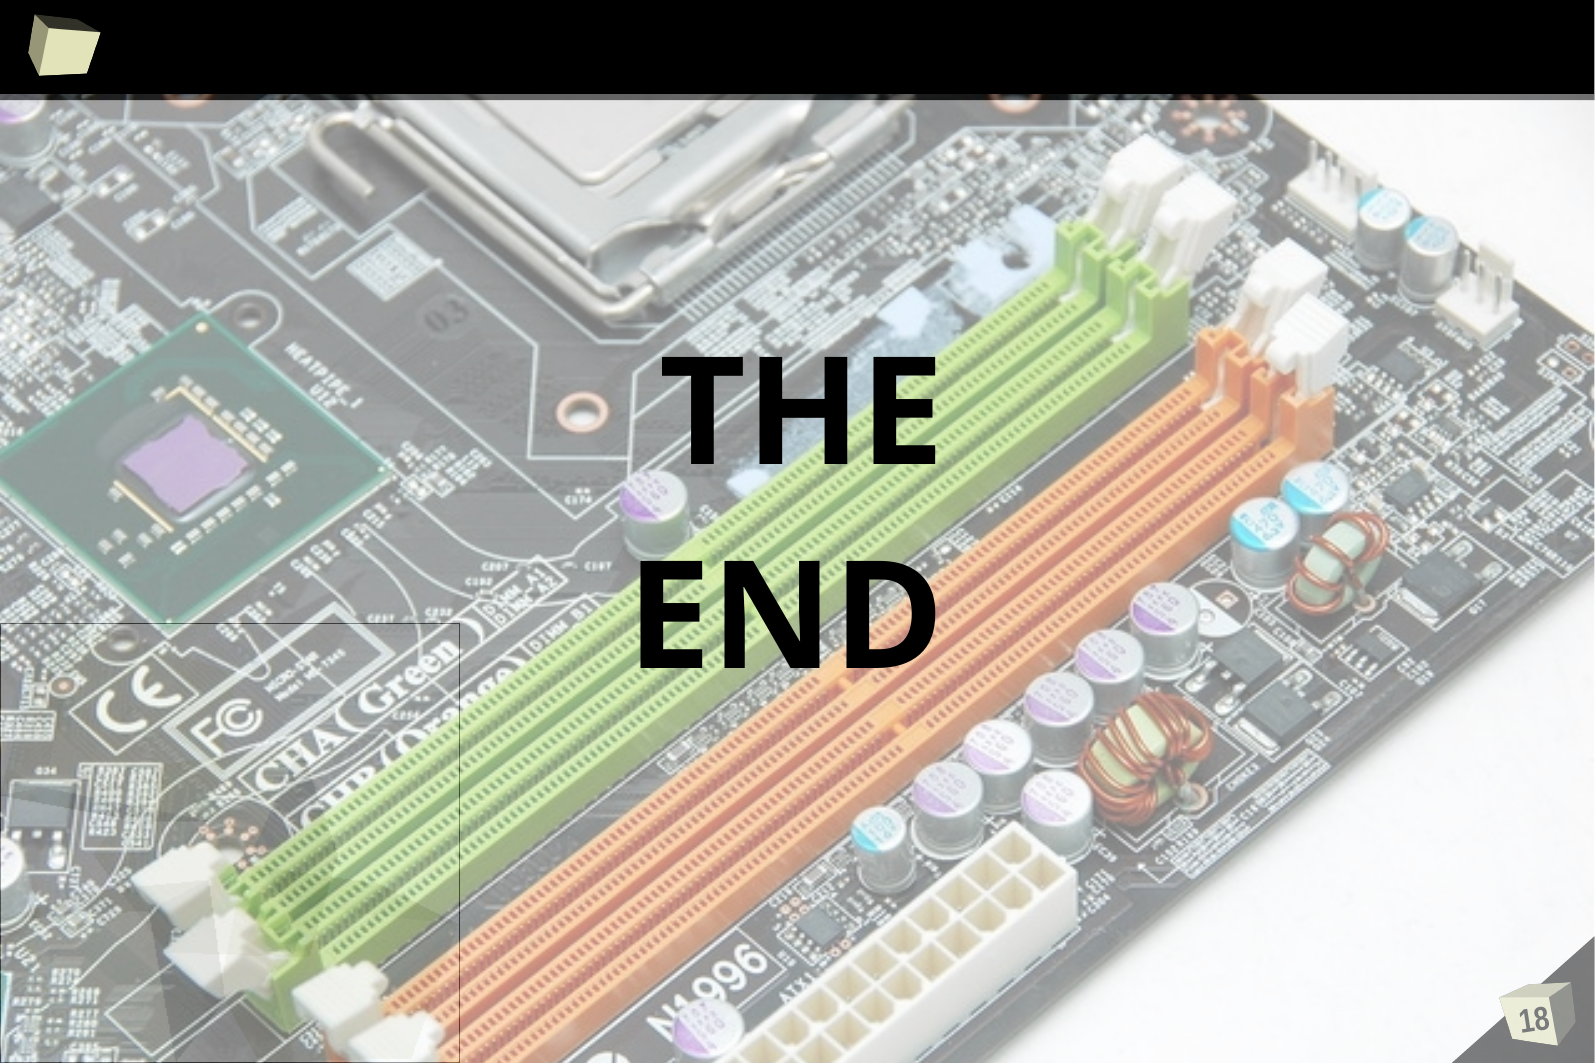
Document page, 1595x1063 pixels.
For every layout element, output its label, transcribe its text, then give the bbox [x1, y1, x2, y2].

title THE END [590, 295, 945, 836]
picture [0, 94, 1595, 1063]
